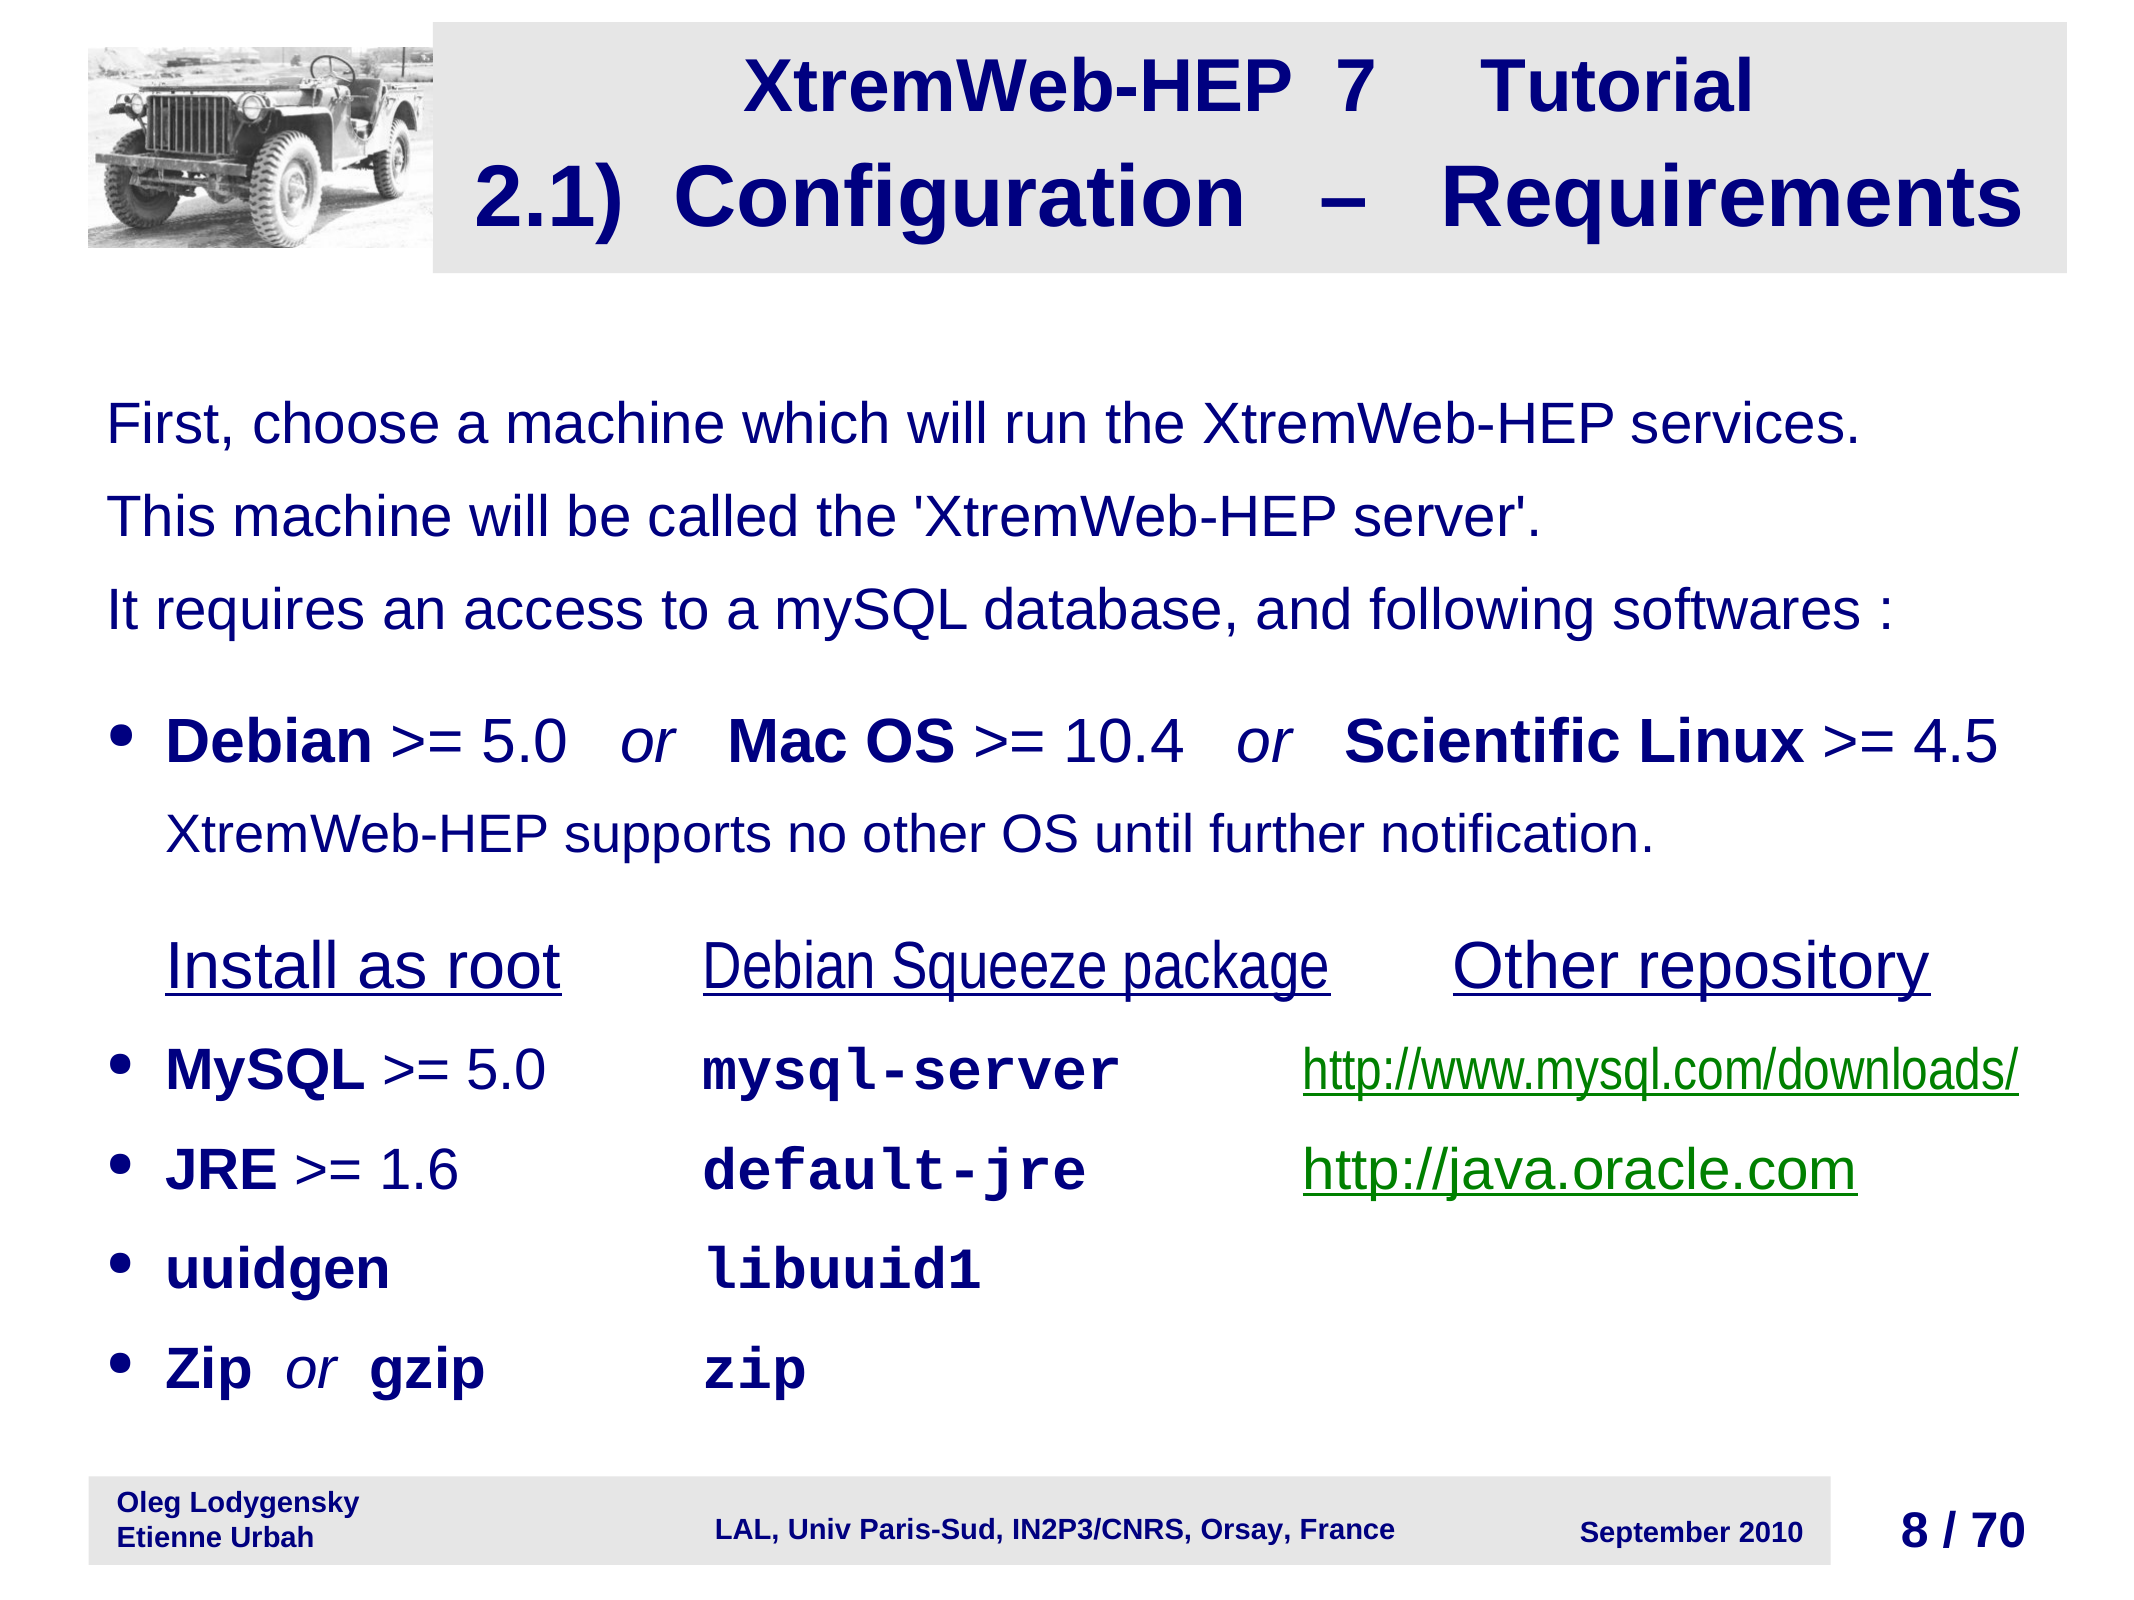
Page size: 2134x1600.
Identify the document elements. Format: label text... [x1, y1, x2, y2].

title 2.1) Configuration – Requirements [442, 118, 2067, 266]
list First, choose a machine which will run the XtremWeb-HEP services. This machine will be called the 'XtremWeb-HEP server'. It requires an access to a mySQL database, and following softwares : Debian >= 5.0 or Mac OS >= 10.4 or Scientific Linux >= 4.5 XtremWeb-HEP supports no other OS until further notification. Install as root Debian Squeeze package Other repository MySQL >= 5.0 mysql-server http://www.mysql.com/downloads/ JRE >= 1.6 default-jre http://java.oracle.com uuidgen libuuid1 Zip or gzip zip [88, 377, 2067, 1469]
picture [88, 47, 433, 248]
